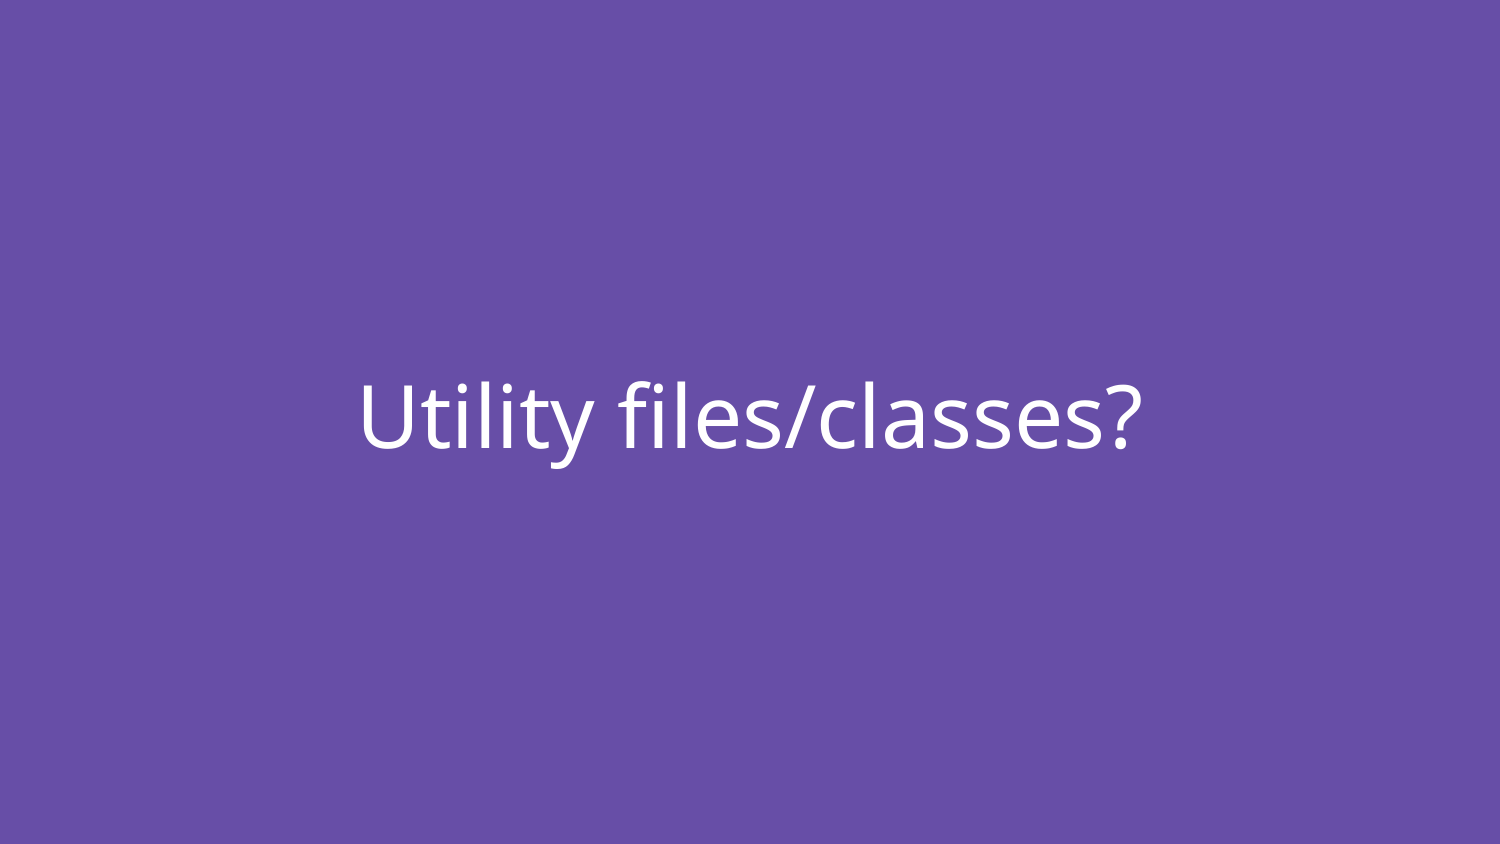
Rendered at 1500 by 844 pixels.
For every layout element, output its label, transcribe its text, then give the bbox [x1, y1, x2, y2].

title Utility files/classes? [75, 58, 1425, 771]
